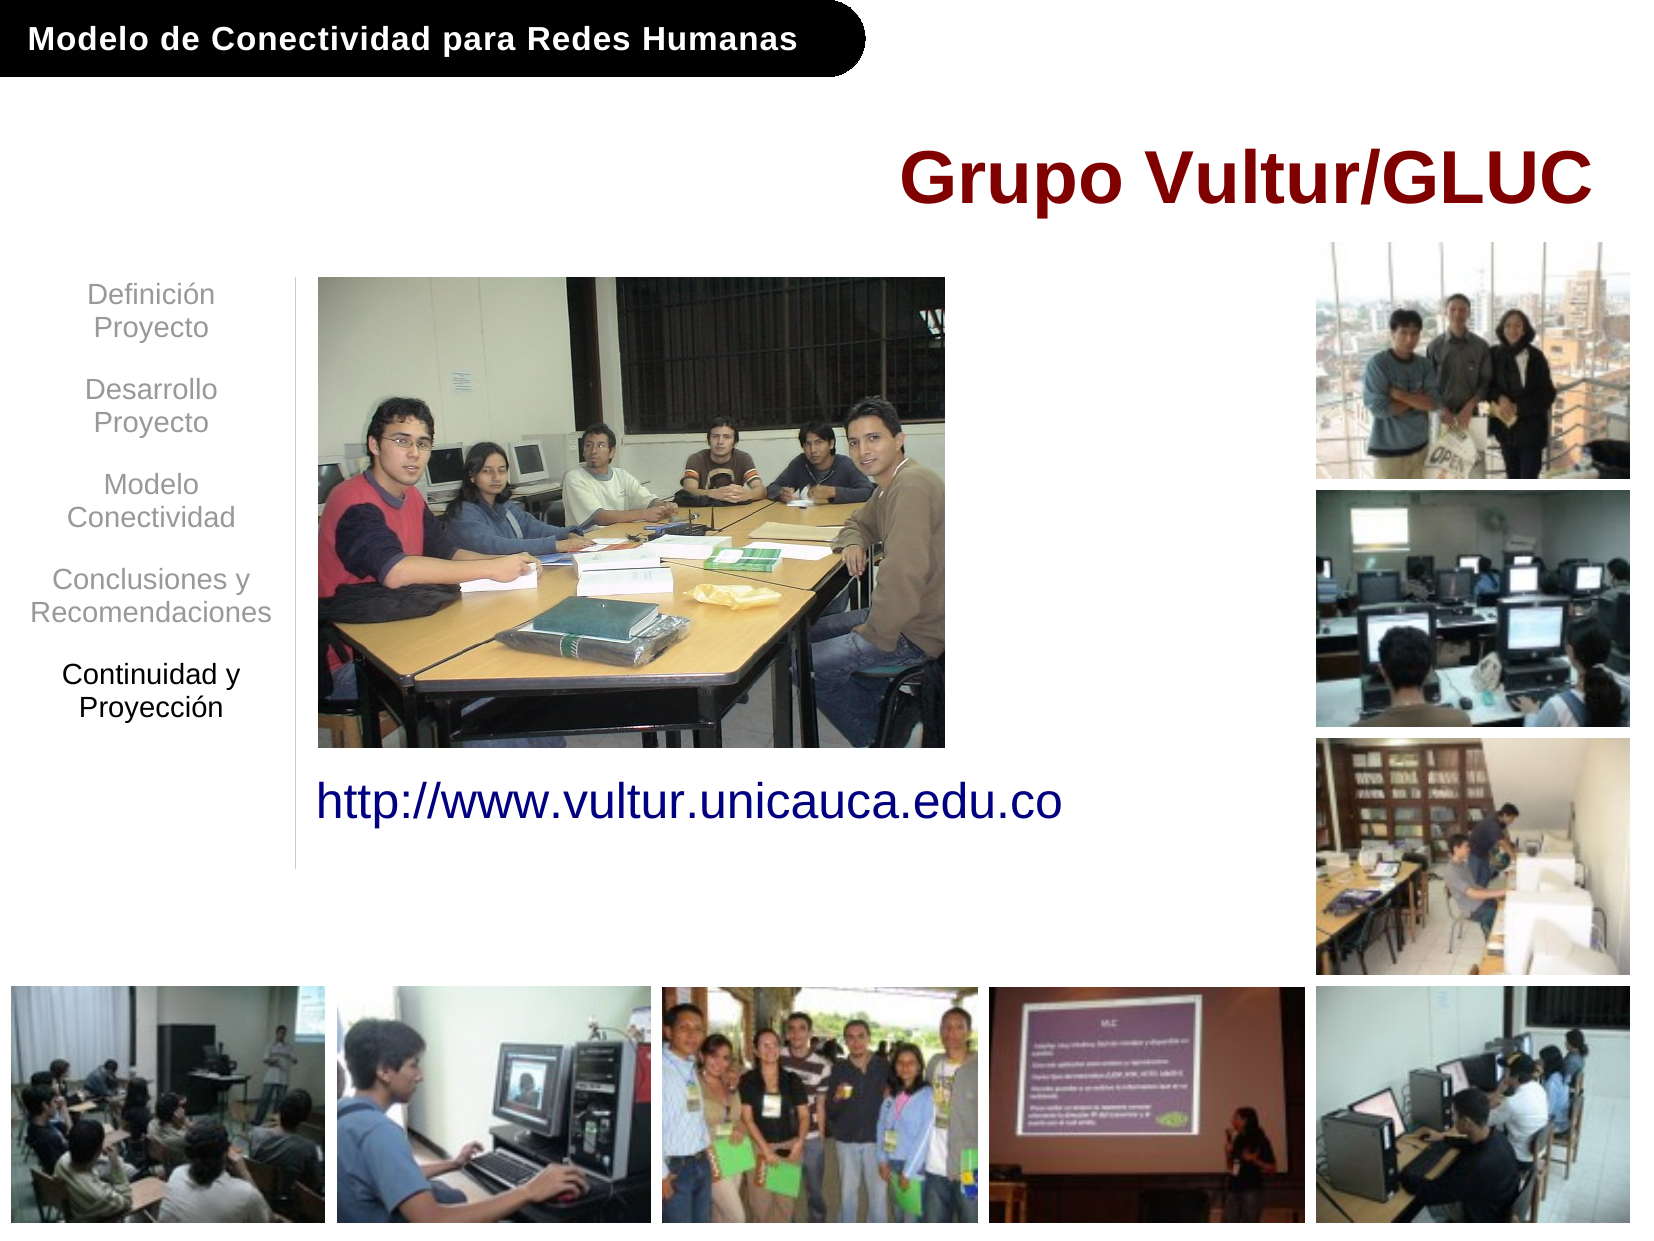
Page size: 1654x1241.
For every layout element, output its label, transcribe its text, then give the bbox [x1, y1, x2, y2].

picture [1316, 738, 1630, 975]
picture [11, 986, 325, 1223]
picture [989, 987, 1305, 1223]
title Grupo Vultur/GLUC [118, 118, 1595, 237]
picture [1316, 242, 1630, 479]
picture [662, 987, 978, 1223]
picture [337, 986, 651, 1223]
text_box http://www.vultur.unicauca.edu.co [315, 773, 1048, 830]
picture [1316, 490, 1630, 727]
picture [1316, 986, 1630, 1223]
list Definición Proyecto Desarrollo Proyecto Modelo Conectividad Conclusiones y Recomendaciones Continuidad y Proyección [18, 277, 285, 862]
picture [318, 277, 945, 748]
